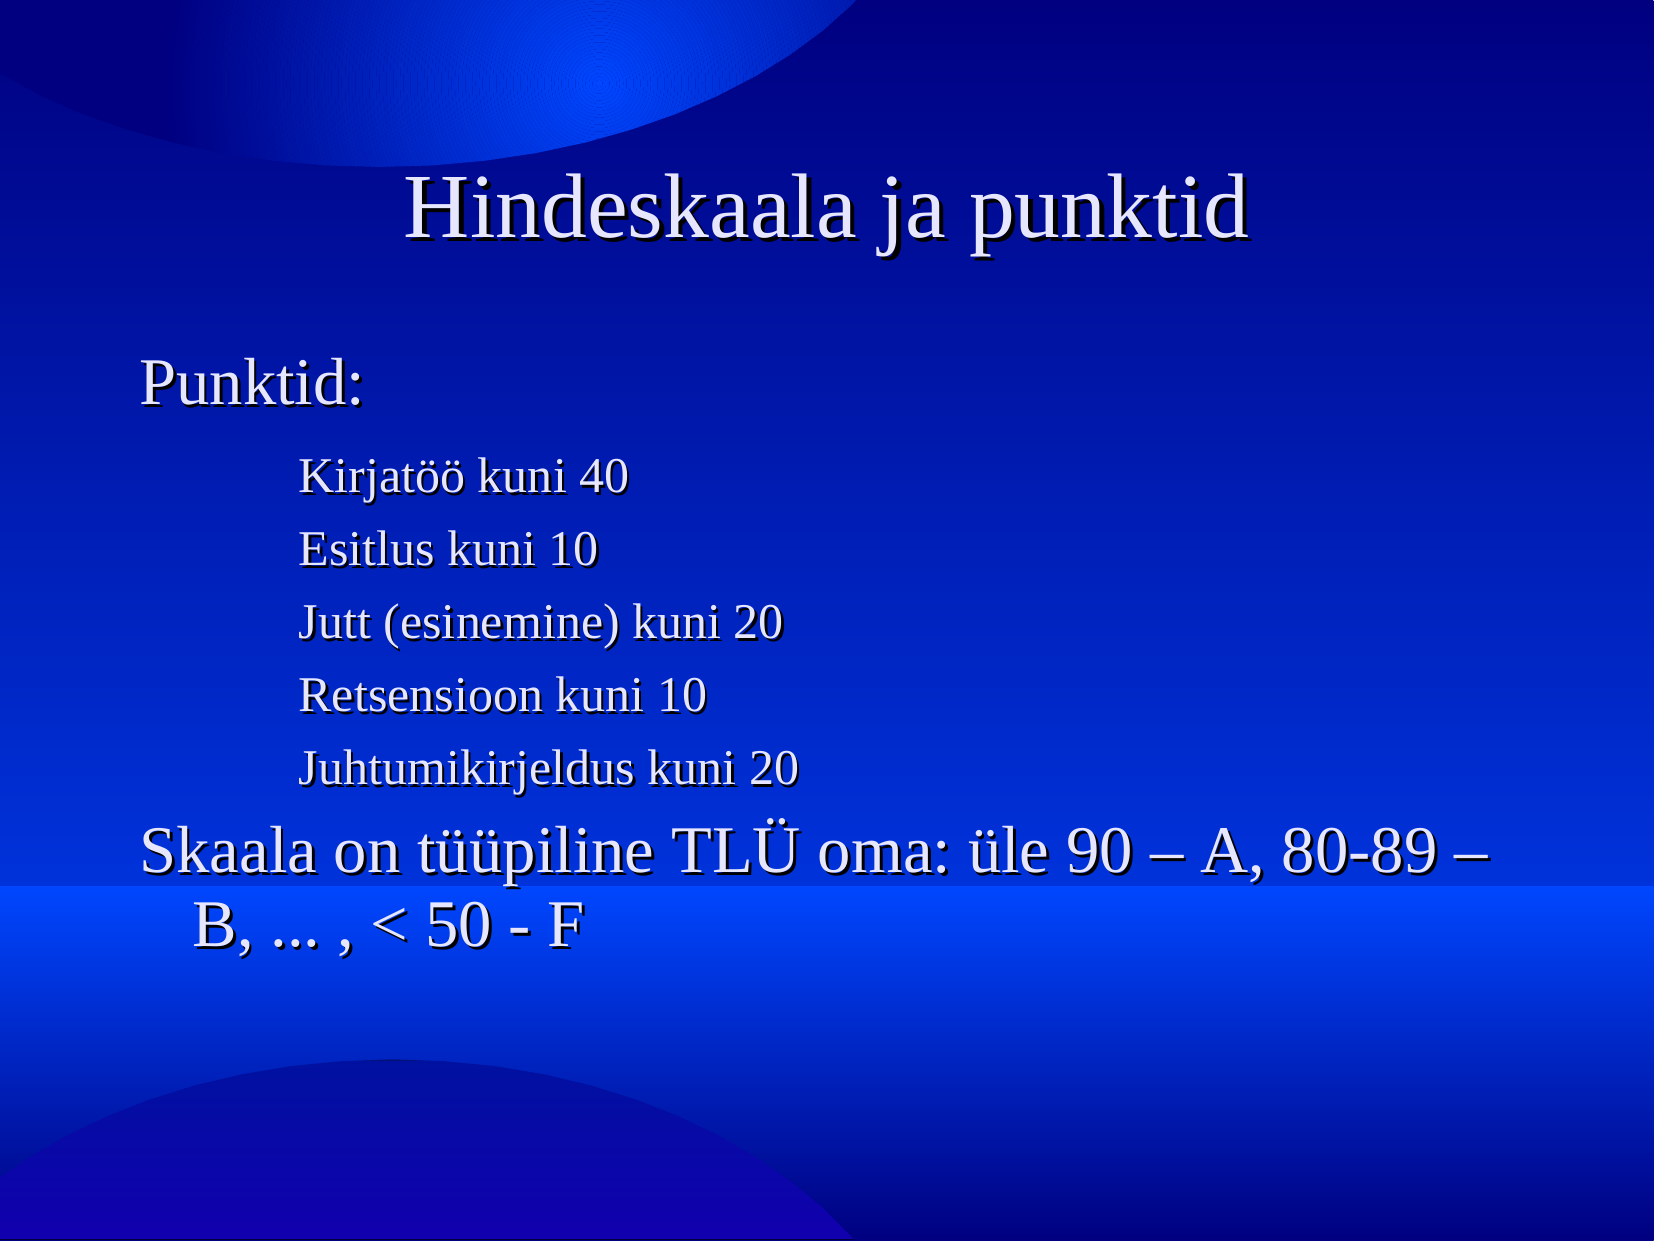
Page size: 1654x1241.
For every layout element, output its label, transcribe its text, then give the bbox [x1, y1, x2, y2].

title Hindeskaala ja punktid [121, 102, 1534, 311]
list Punktid: Kirjatöö kuni 40 Esitlus kuni 10 Jutt (esinemine) kuni 20 Retsensioon kuni 10 Juhtumikirjeldus kuni 20 Skaala on tüüpiline TLÜ oma: üle 90 – A, 80-89 – B, ... , < 50 - F [121, 344, 1534, 1127]
